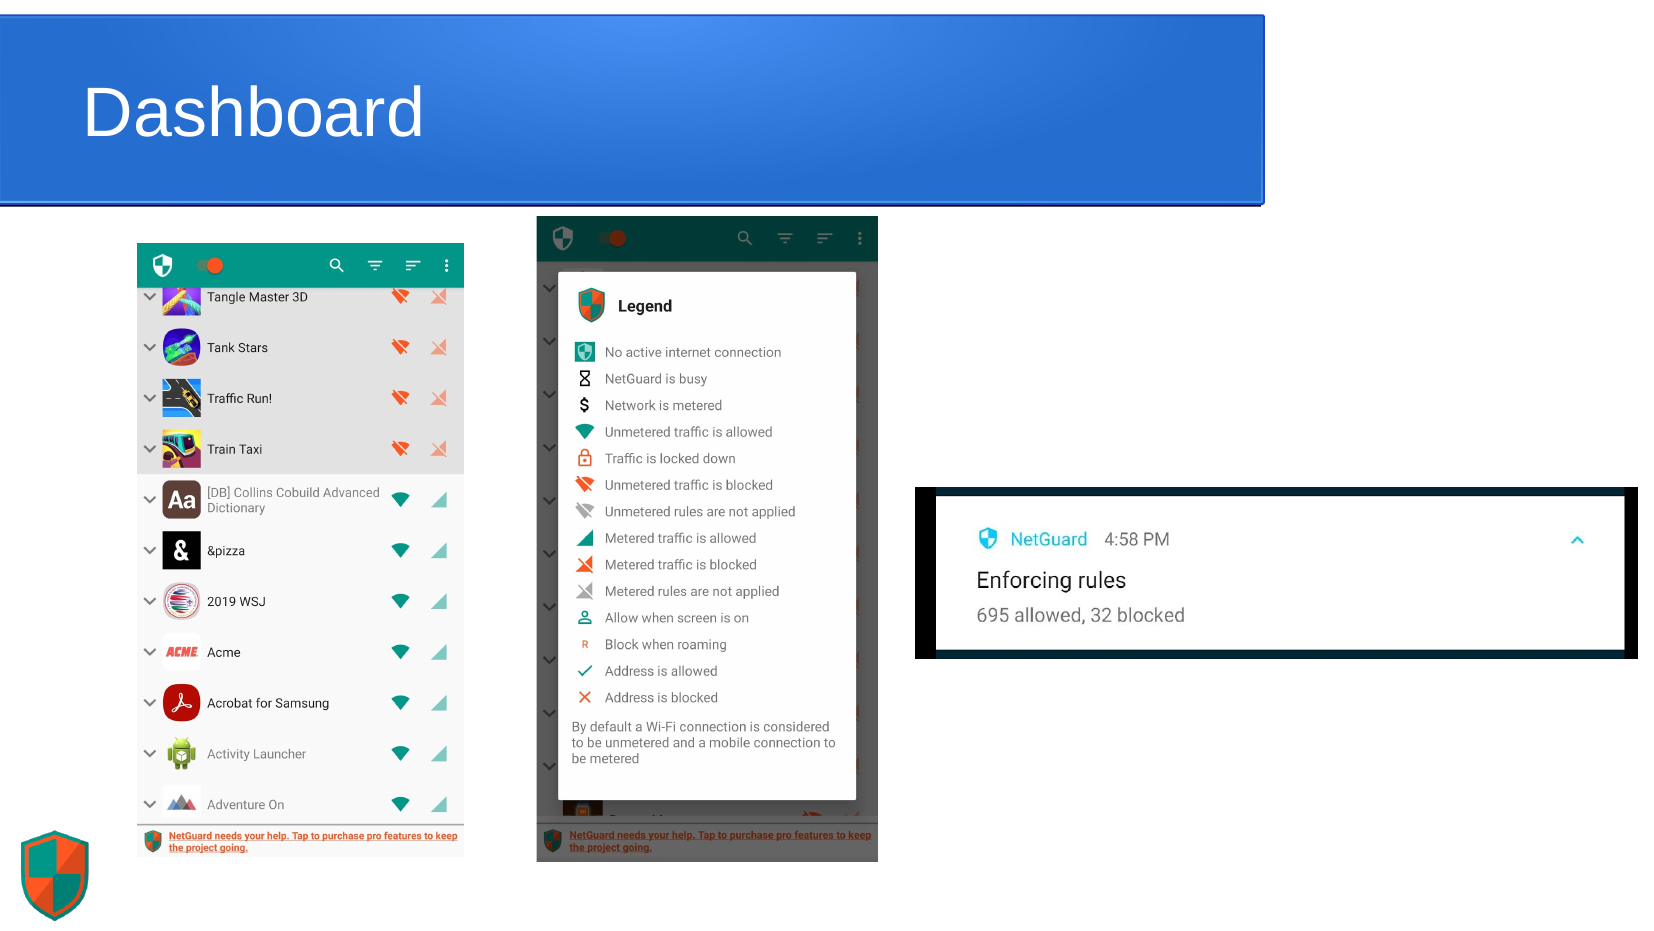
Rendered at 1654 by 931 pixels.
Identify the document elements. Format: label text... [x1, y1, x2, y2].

picture [536, 216, 878, 862]
picture [137, 243, 464, 857]
picture [3, 824, 106, 927]
title Dashboard [82, 35, 1235, 189]
picture [915, 487, 1638, 659]
